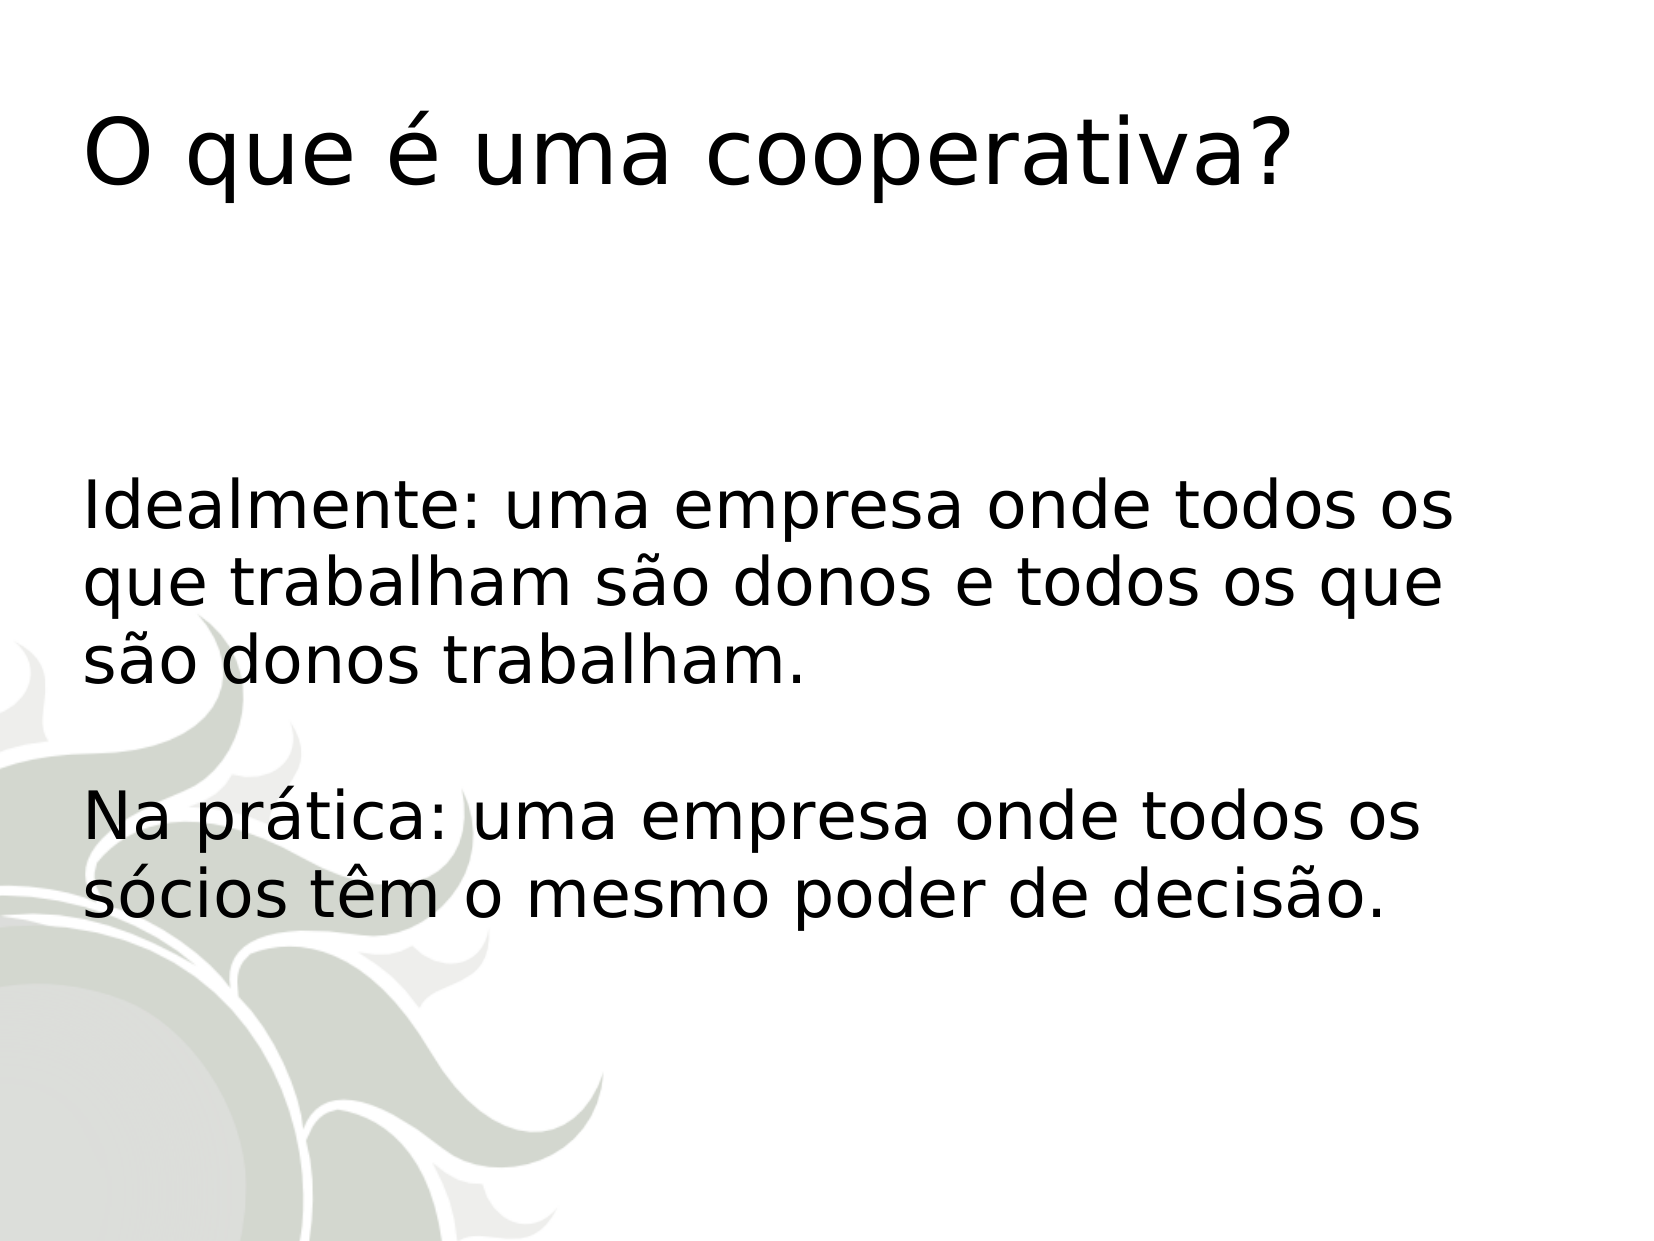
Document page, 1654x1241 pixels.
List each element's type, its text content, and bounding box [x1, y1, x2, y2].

subtitle Idealmente: uma empresa onde todos os que trabalham são donos e todos os que são donos trabalham. Na prática: uma empresa onde todos os sócios têm o mesmo poder de decisão. [82, 297, 1571, 1102]
picture [0, 555, 644, 1241]
title O que é uma cooperativa? [82, 56, 1571, 250]
